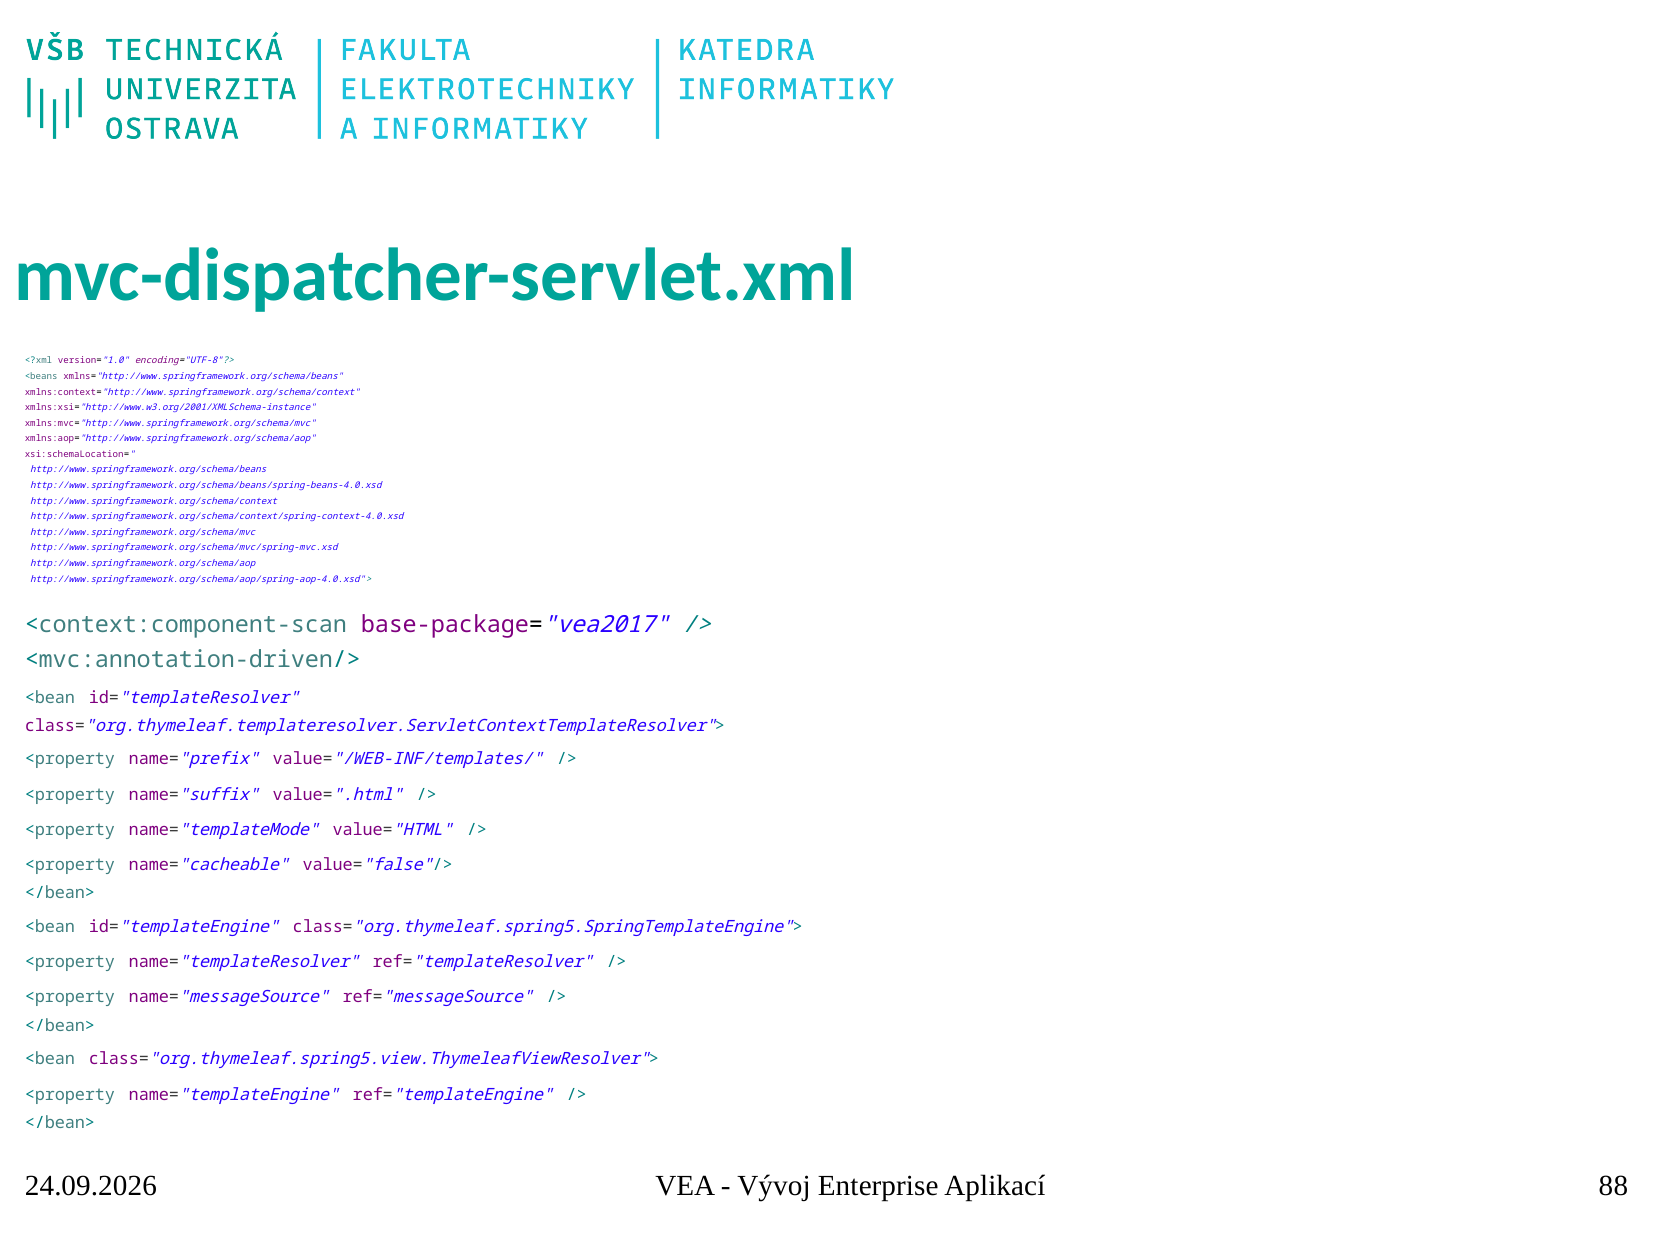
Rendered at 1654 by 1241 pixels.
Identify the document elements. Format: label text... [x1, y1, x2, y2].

picture [26, 31, 894, 139]
title mvc-dispatcher-servlet.xml [14, 165, 1619, 319]
list <?xml version="1.0" encoding="UTF-8"?> <beans xmlns="http://www.springframework.org/schema/beans" xmlns:context="http://www.springframework.org/schema/context" xmlns:xsi="http://www.w3.org/2001/XMLSchema-instance" xmlns:mvc="http://www.springframework.org/schema/mvc" xmlns:aop="http://www.springframework.org/schema/aop" xsi:schemaLocation=" http://www.springframework.org/schema/beans http://www.springframework.org/schema/beans/spring-beans-4.0.xsd http://www.springframework.org/schema/context http://www.springframework.org/schema/context/spring-context-4.0.xsd http://www.springframework.org/schema/mvc http://www.springframework.org/schema/mvc/spring-mvc.xsd http://www.springframework.org/schema/aop http://www.springframework.org/schema/aop/spring-aop-4.0.xsd"> <context:component-scan base-package="vea2017" /> <mvc:annotation-driven/> <bean id="templateResolver" class="org.thymeleaf.templateresolver.ServletContextTemplateResolver"> <property name="prefix" value="/WEB-INF/templates/" /> <property name="suffix" value=".html" /> <property name="templateMode" value="HTML" /> <property name="cacheable" value="false"/> </bean> <bean id="templateEngine" class="org.thymeleaf.spring5.SpringTemplateEngine"> <property name="templateResolver" ref="templateResolver" /> <property name="messageSource" ref="messageSource" /> </bean> <bean class="org.thymeleaf.spring5.view.ThymeleafViewResolver"> <property name="templateEngine" ref="templateEngine" /> </bean> [24, 354, 1629, 1146]
